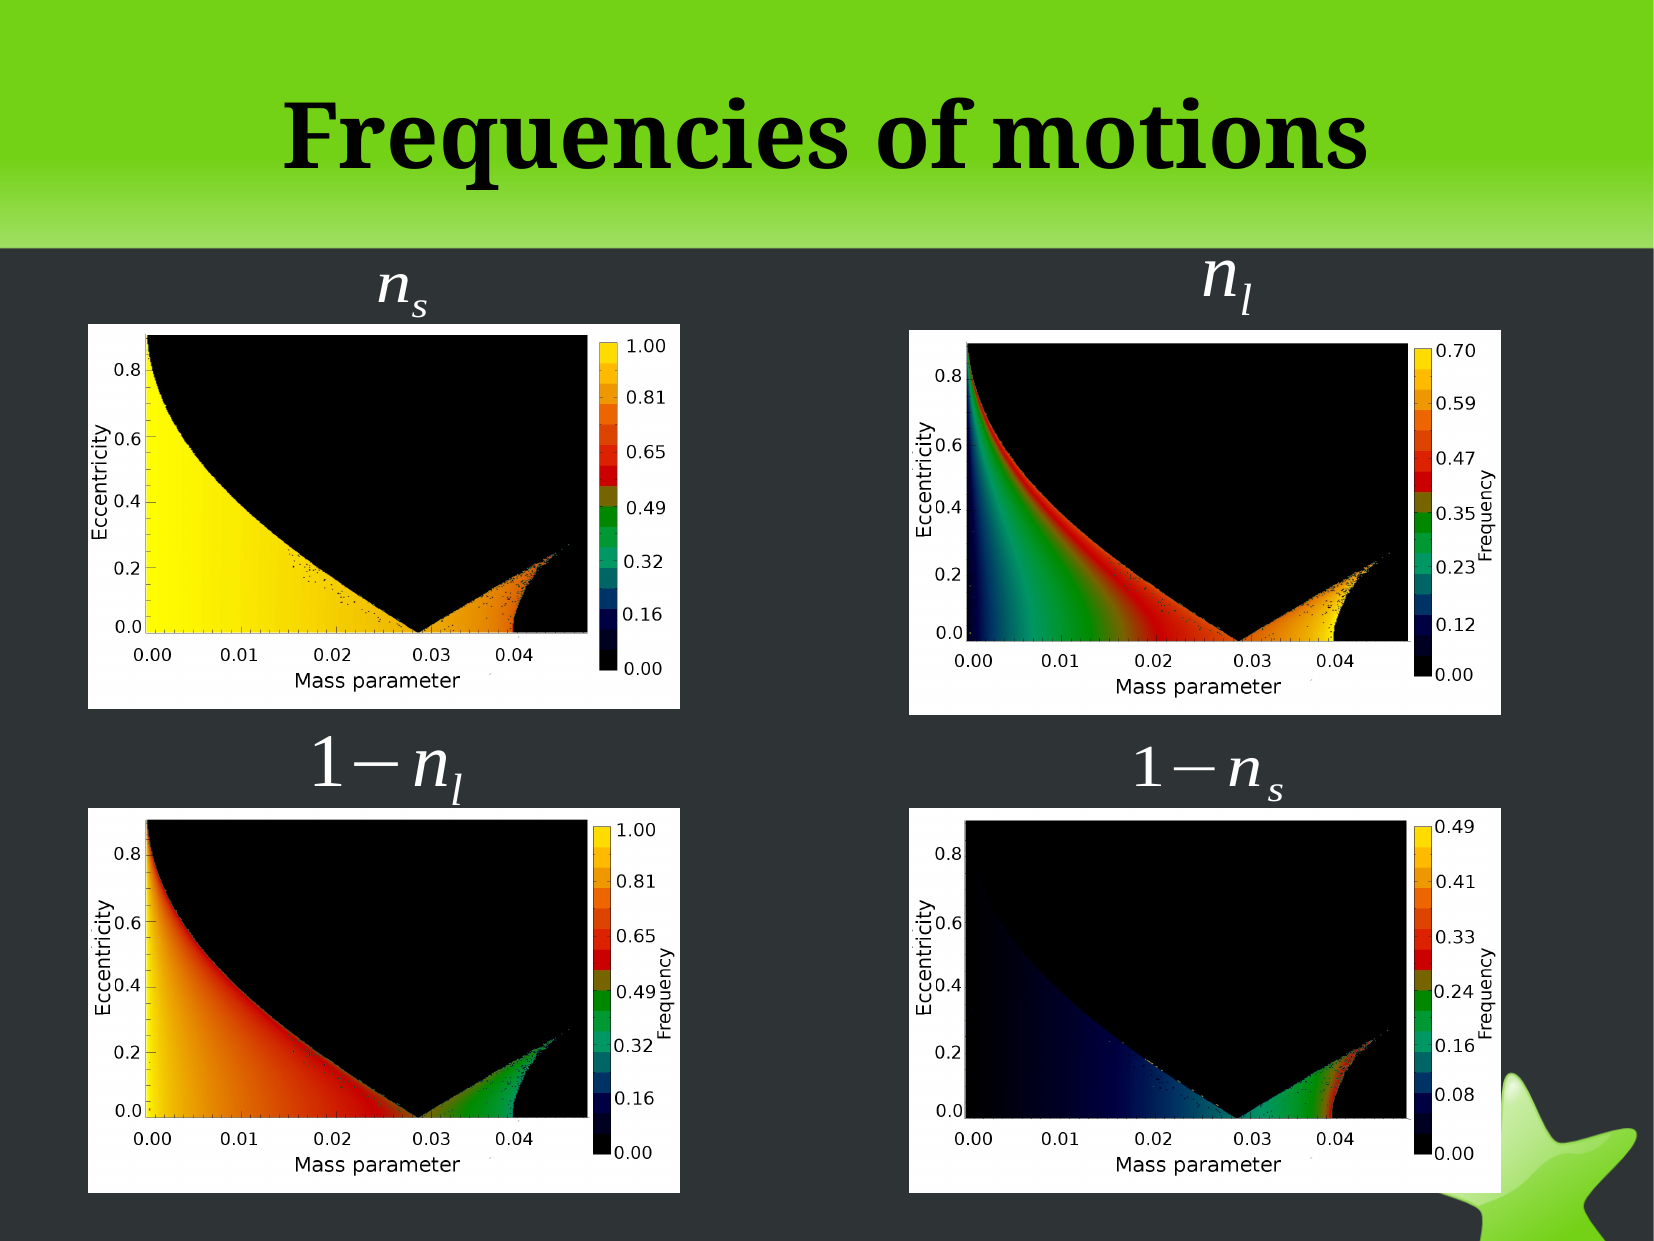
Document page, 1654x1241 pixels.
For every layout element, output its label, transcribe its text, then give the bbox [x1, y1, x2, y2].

chart [354, 250, 446, 325]
title Frequencies of motions [82, 29, 1571, 237]
chart [1178, 230, 1270, 325]
chart [1113, 734, 1300, 810]
chart [289, 720, 483, 815]
picture [0, 0, 1654, 1241]
